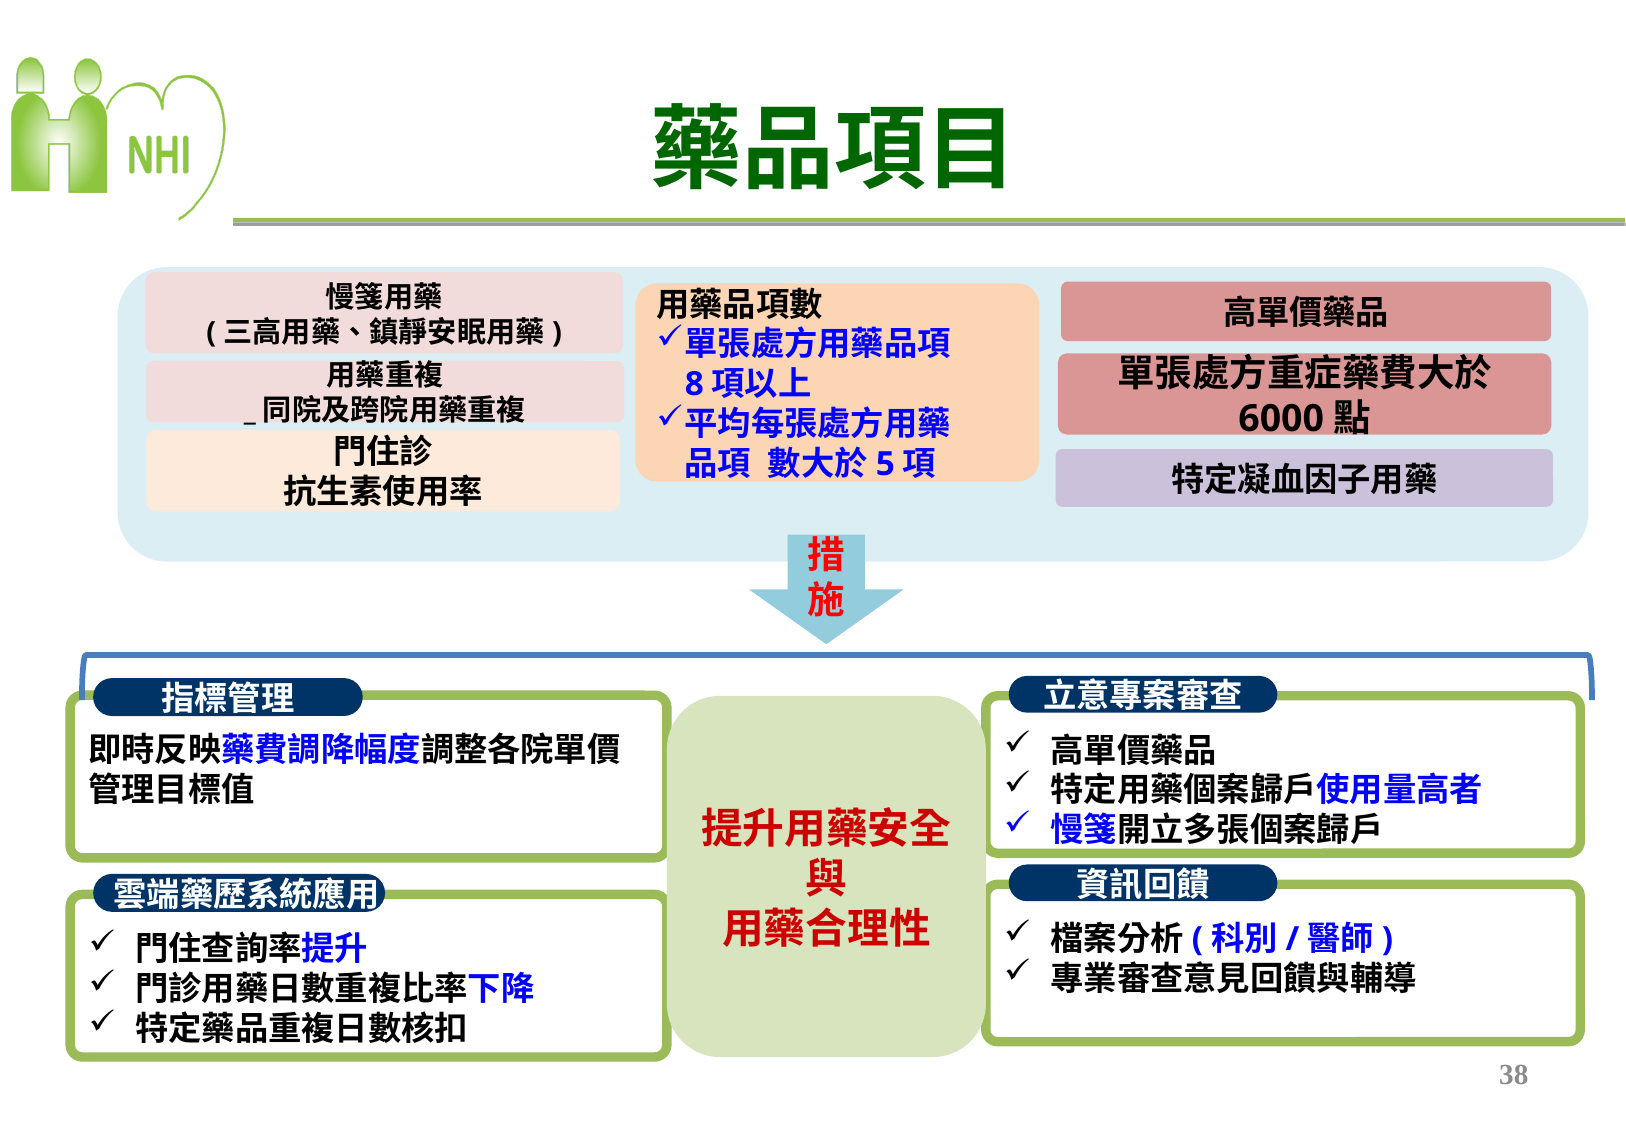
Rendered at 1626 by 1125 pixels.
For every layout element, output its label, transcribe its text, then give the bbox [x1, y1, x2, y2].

text_box 特定凝血因子用藥 [1055, 449, 1554, 507]
text_box 高單價藥品 [1061, 281, 1552, 342]
text_box 雲端藥歷系統應用 [93, 873, 386, 912]
text_box 指標管理 [93, 678, 363, 717]
text_box 用藥重複 _同院及跨院用藥重複 [146, 360, 625, 423]
text_box 立意專案審查 [1008, 675, 1278, 713]
text_box 資訊回饋 [1008, 864, 1278, 902]
picture [0, 42, 233, 233]
text_box [117, 267, 1589, 562]
text_box 提升用藥安全 與 用藥合理性 [666, 695, 986, 1058]
text_box 慢箋用藥 (三高用藥、鎮靜安眠用藥) [145, 272, 624, 354]
slide_number <編號> [1164, 1042, 1544, 1103]
text_box 用藥品項數 單張處方用藥品項 8項以上 平均每張處方用藥 品項 數大於5項 [635, 283, 1040, 482]
text_box 門住診 抗生素使用率 [146, 429, 620, 512]
text_box 即時反映藥費調降幅度調整各院單價管理目標值 [70, 695, 667, 858]
text_box 檔案分析(科別/醫師) 專業審查意見回饋與輔導 [985, 884, 1581, 1042]
text_box 高單價藥品 特定用藥個案歸戶使用量高者 慢箋開立多張個案歸戶 [985, 695, 1581, 854]
text_box 單張處方重症藥費大於 6000點 [1057, 353, 1552, 435]
title 藥品項目 [245, 56, 1424, 232]
text_box 用藥重複 _同院及跨院用藥重複 [268, 400, 286, 423]
text_box 措施 [748, 534, 904, 645]
text_box 門住查詢率提升 門診用藥日數重複比率下降 特定藥品重複日數核扣 [70, 894, 667, 1058]
